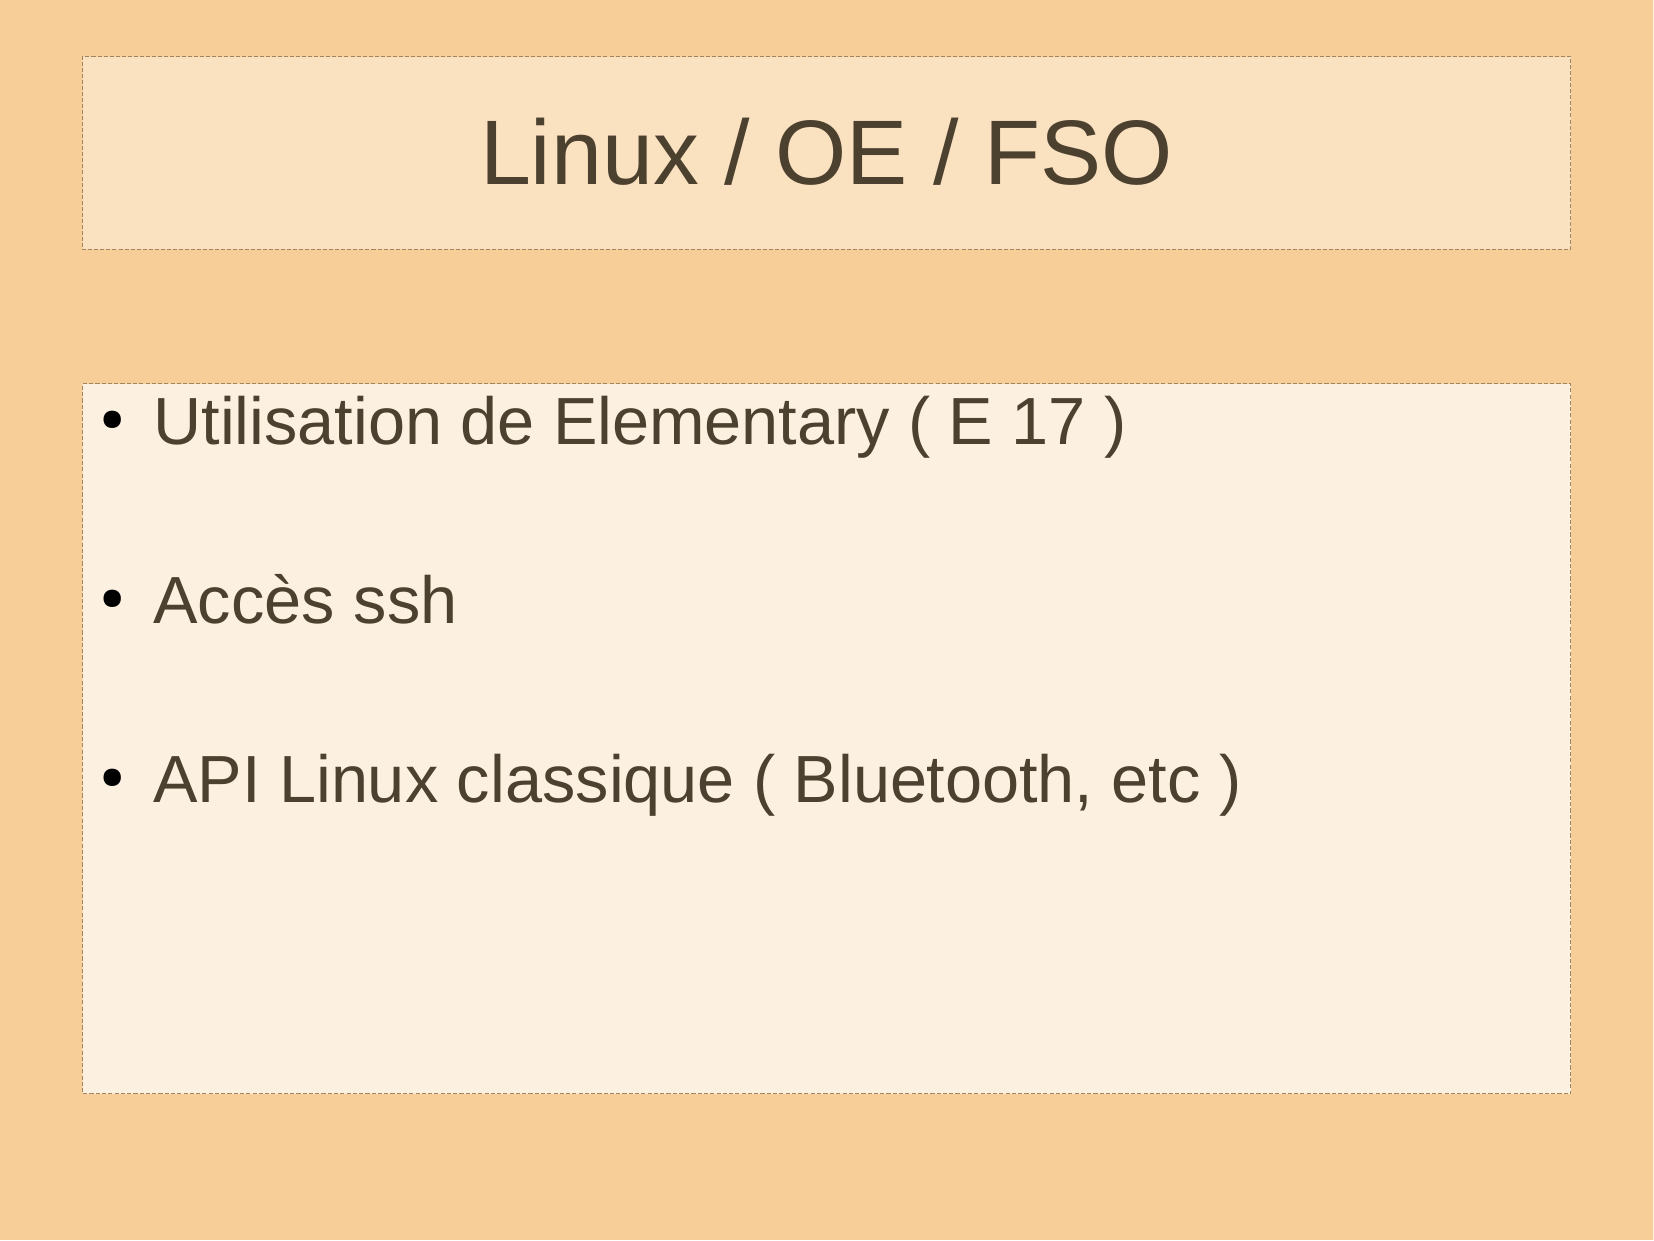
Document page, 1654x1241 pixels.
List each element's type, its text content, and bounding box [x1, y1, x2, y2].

list Utilisation de Elementary ( E 17 ) Accès ssh API Linux classique ( Bluetooth, etc ) [82, 383, 1571, 1094]
title Linux / OE / FSO [82, 56, 1571, 250]
